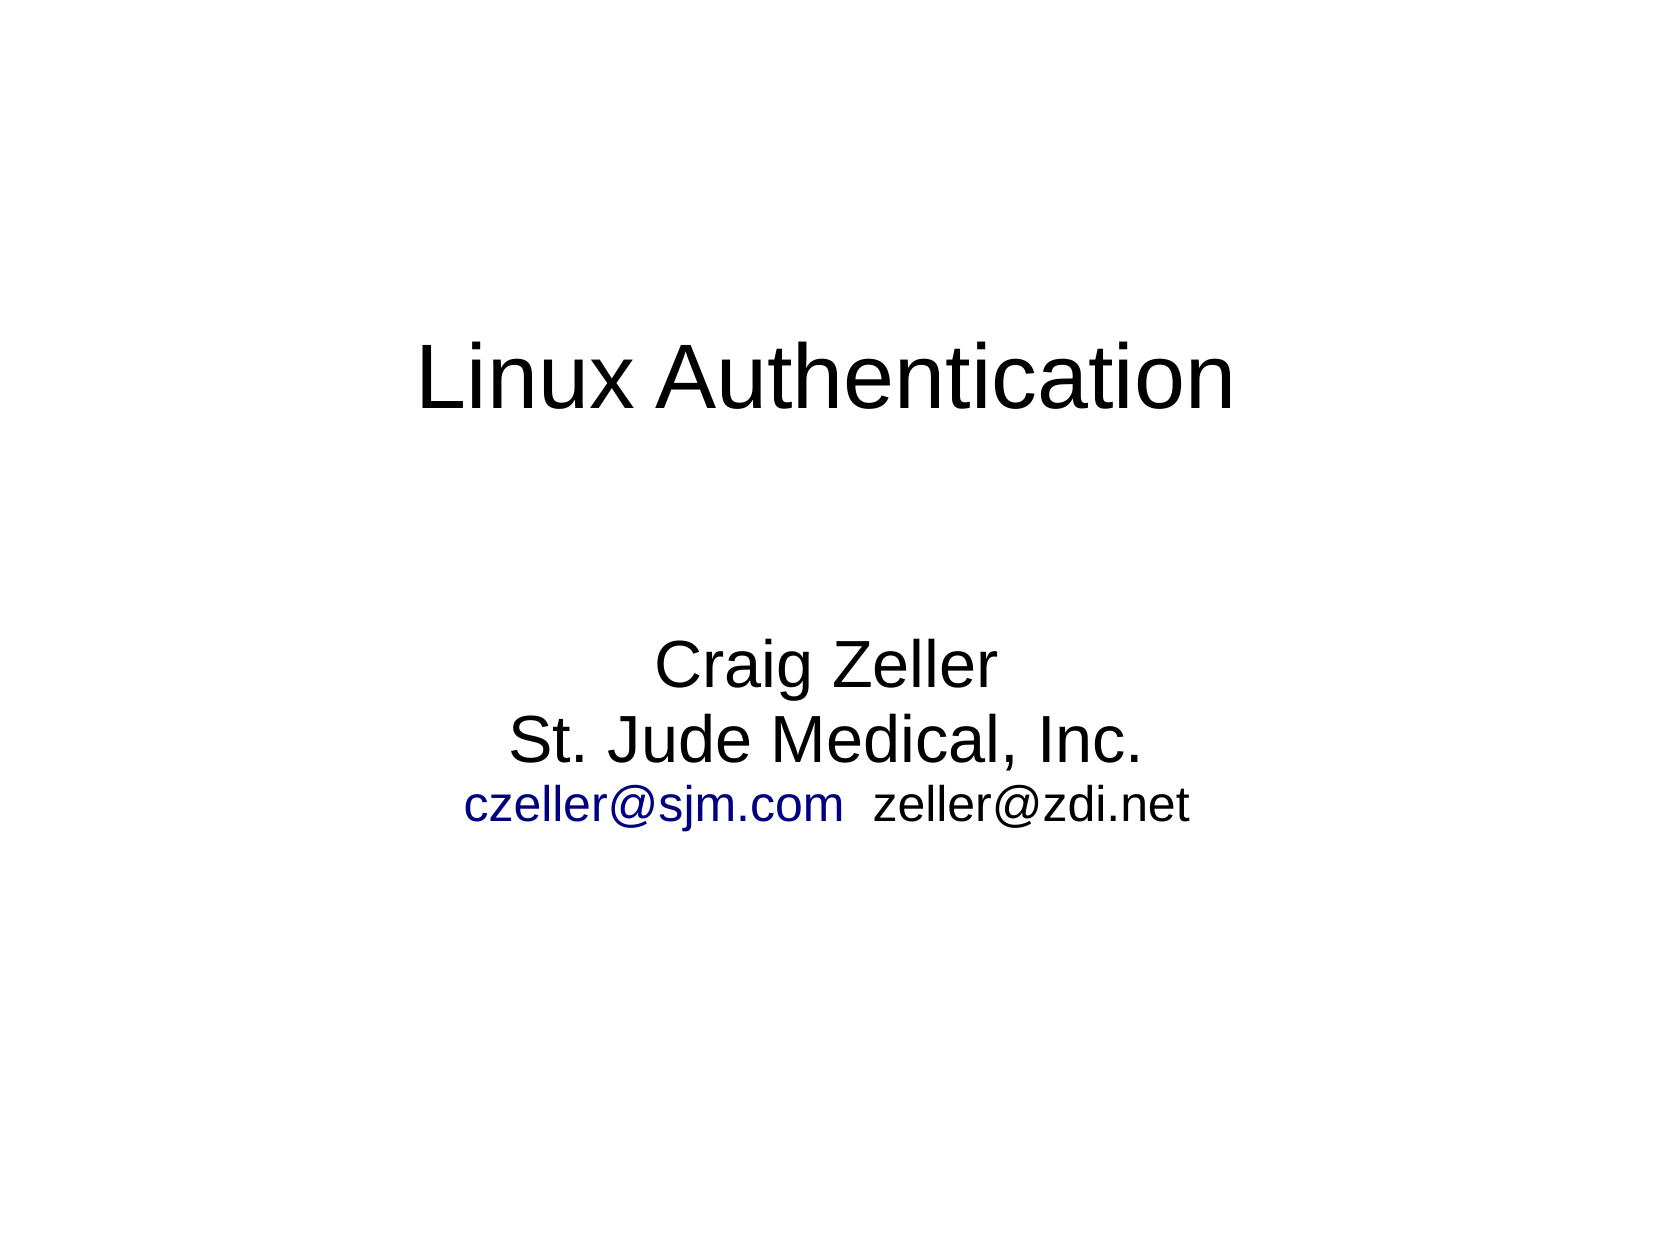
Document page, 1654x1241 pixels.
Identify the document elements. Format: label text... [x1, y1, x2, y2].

title Linux Authentication [82, 272, 1571, 450]
subtitle Craig Zeller St. Jude Medical, Inc. czeller@sjm.com zeller@zdi.net [82, 450, 1571, 1010]
